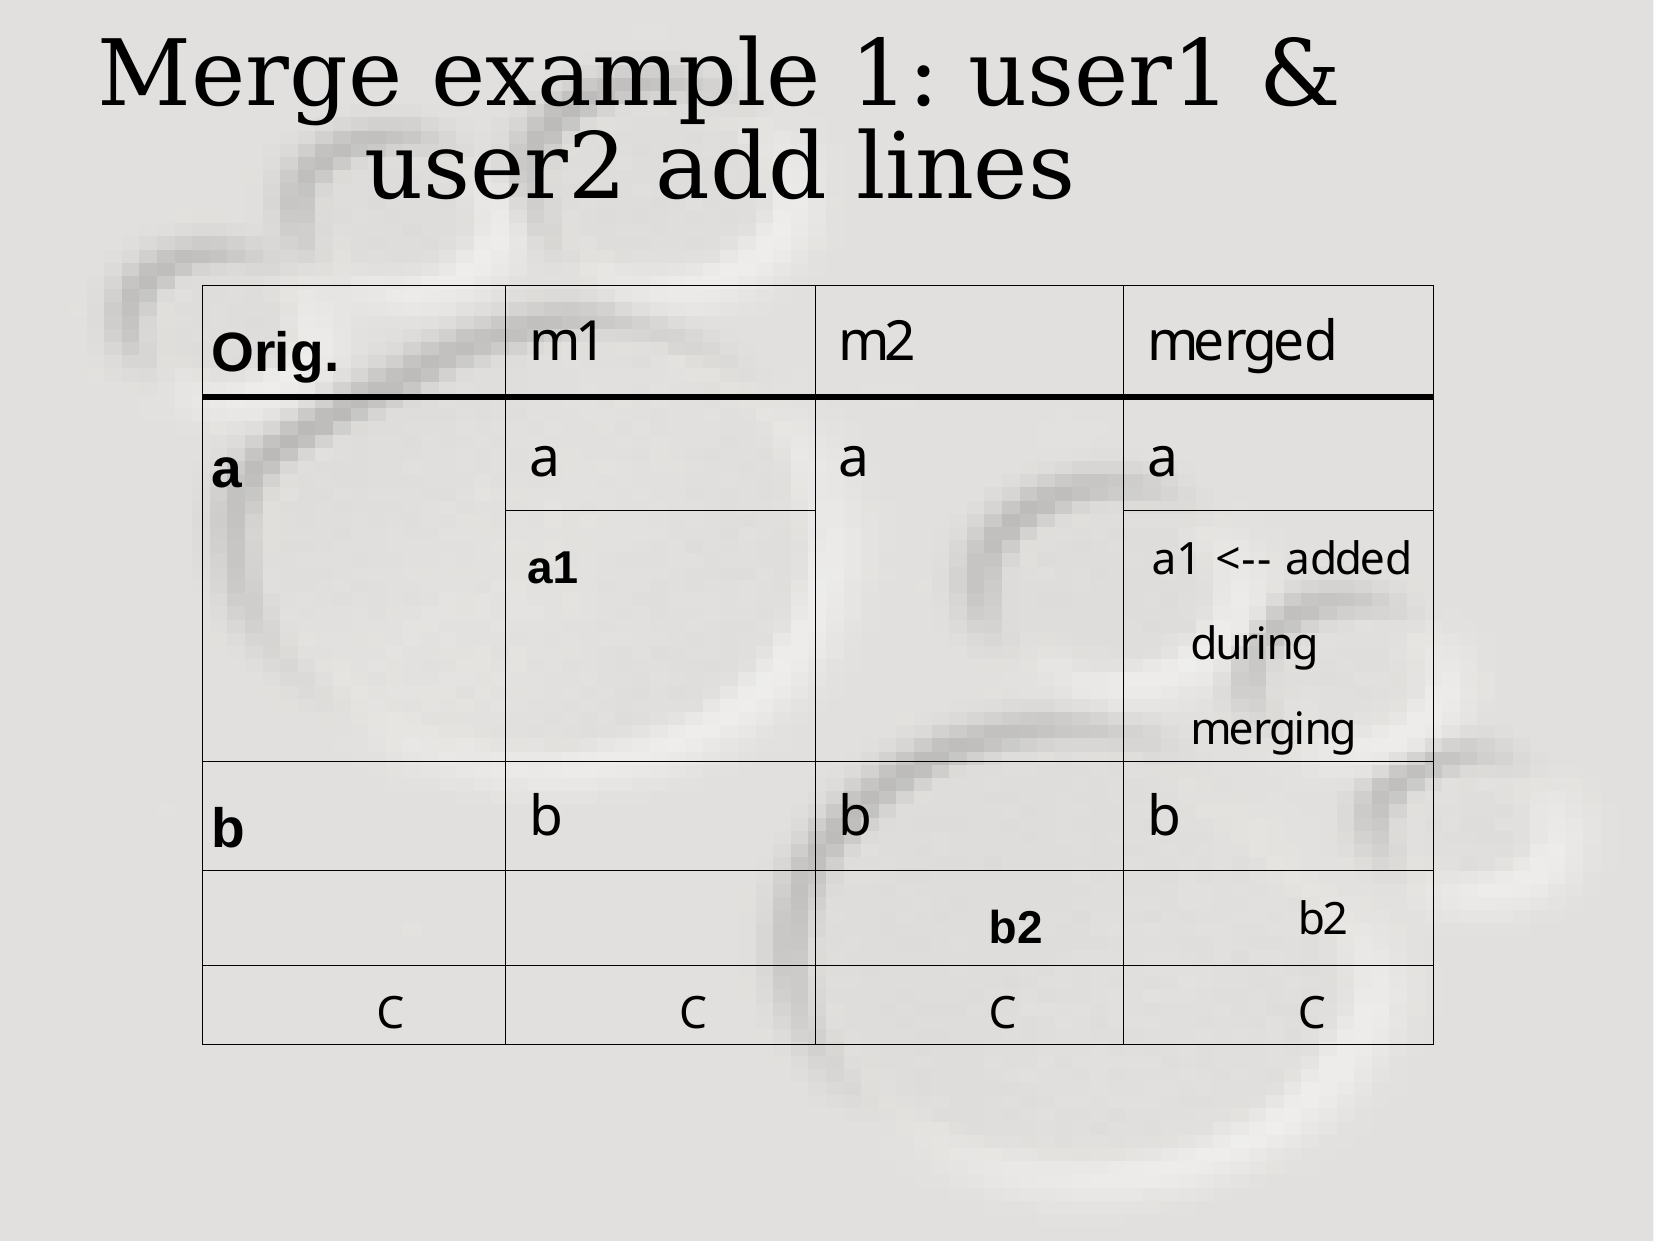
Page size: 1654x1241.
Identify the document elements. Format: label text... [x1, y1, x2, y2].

picture [0, 0, 1654, 1241]
chart [197, 285, 1434, 1098]
title Merge example 1: user1 & user2 add lines [97, 18, 1510, 230]
